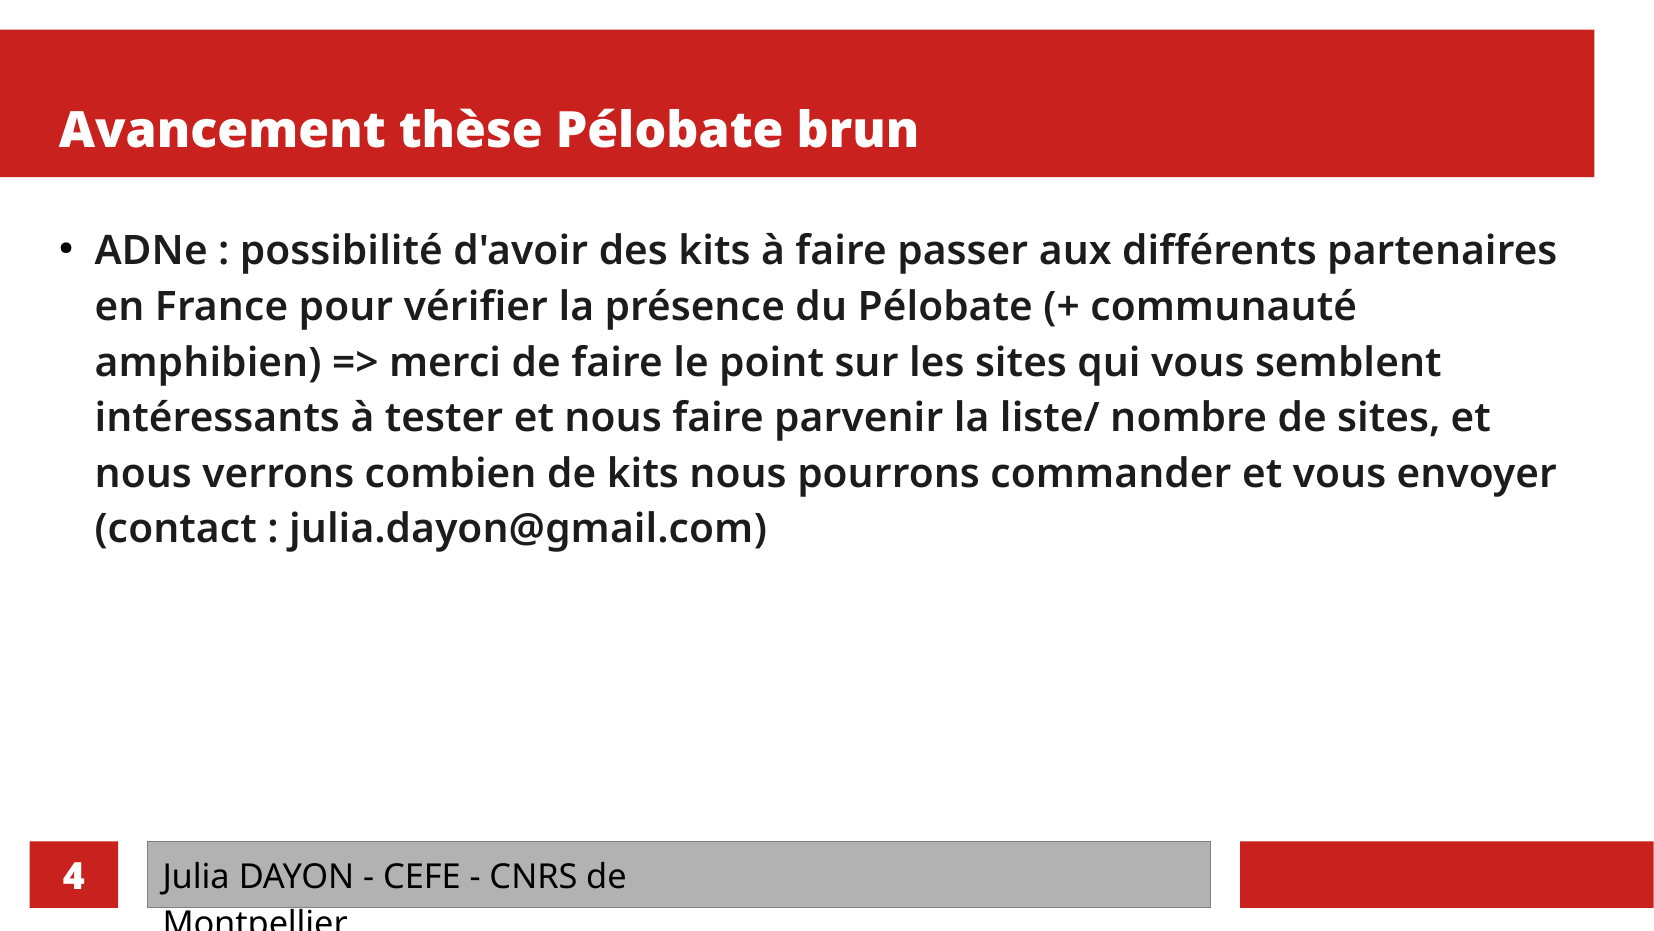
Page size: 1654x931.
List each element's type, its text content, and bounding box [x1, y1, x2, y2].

text_box Julia DAYON - CEFE - CNRS de Montpellier [147, 844, 768, 903]
list ADNe : possibilité d'avoir des kits à faire passer aux différents partenaires en France pour vérifier la présence du Pélobate (+ communauté amphibien) => merci de faire le point sur les sites qui vous semblent intéressants à tester et nous faire parvenir la liste/ nombre de sites, et nous verrons combien de kits nous pourrons commander et vous envoyer (contact : julia.dayon@gmail.com) [59, 221, 1565, 798]
title Avancement thèse Pélobate brun [59, 44, 1595, 163]
